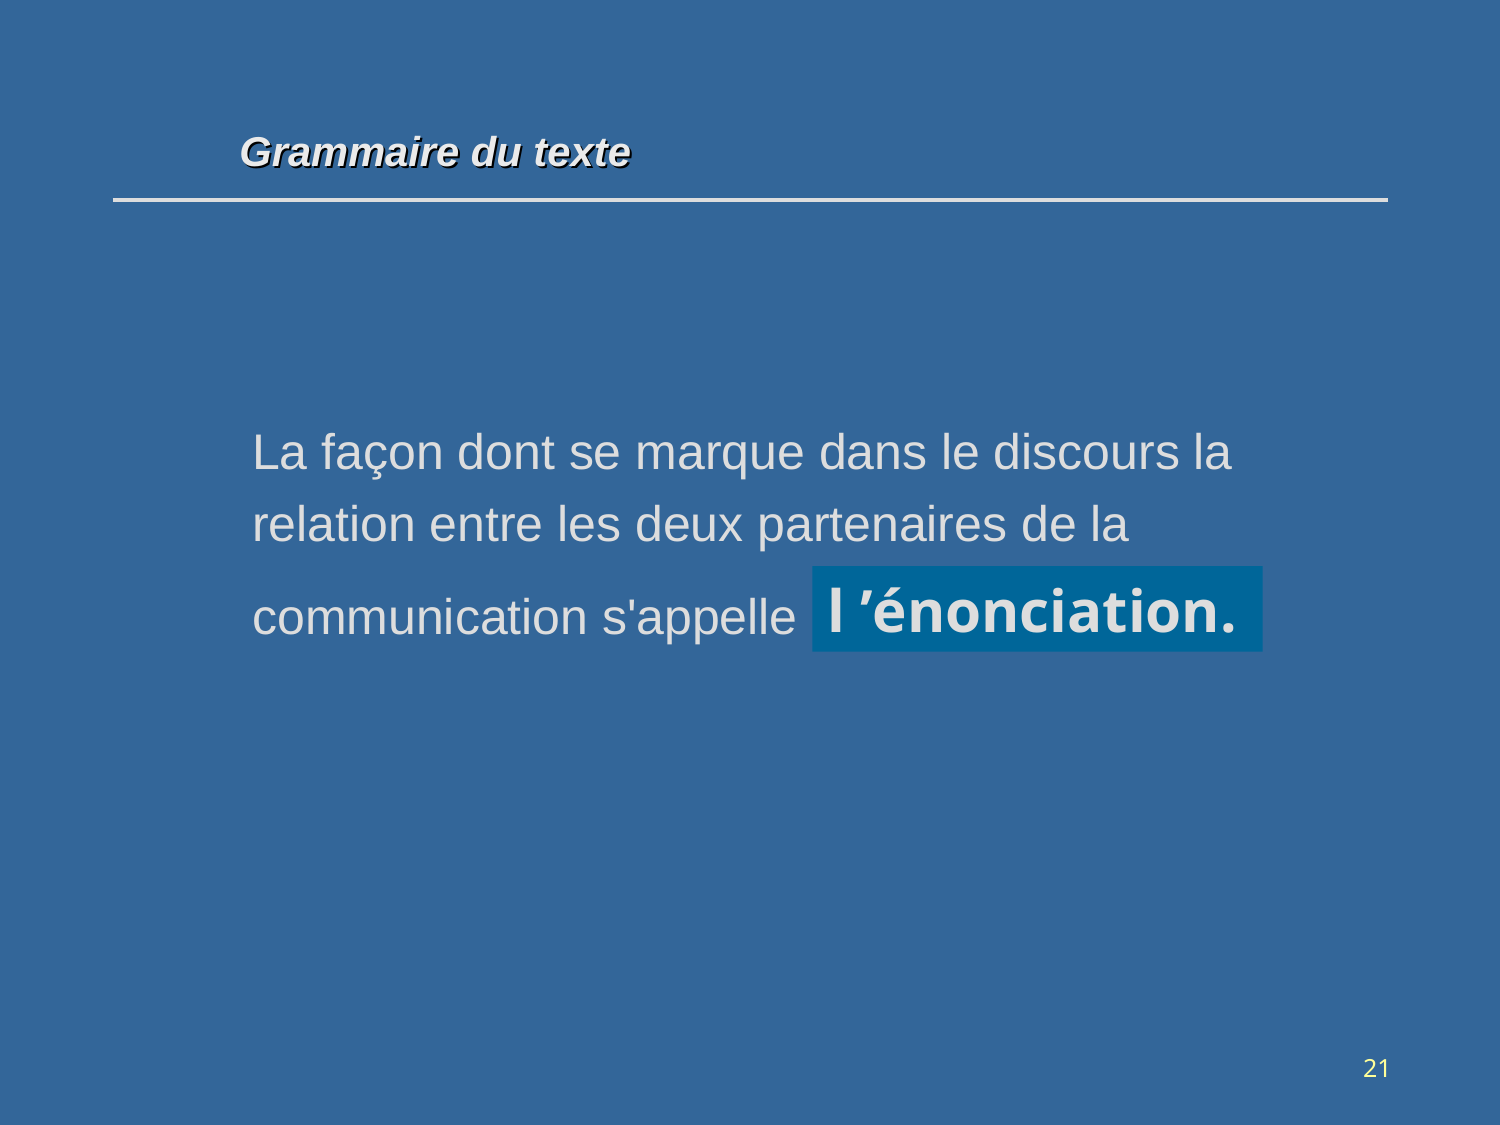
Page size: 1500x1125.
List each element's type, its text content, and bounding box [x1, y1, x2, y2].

text_box Grammaire du texte [224, 116, 647, 183]
text_box La façon dont se marque dans le discours la relation entre les deux partenaires de la communication s'appelle . . . [237, 399, 1375, 656]
text_box l ’énonciation. [812, 566, 1263, 652]
